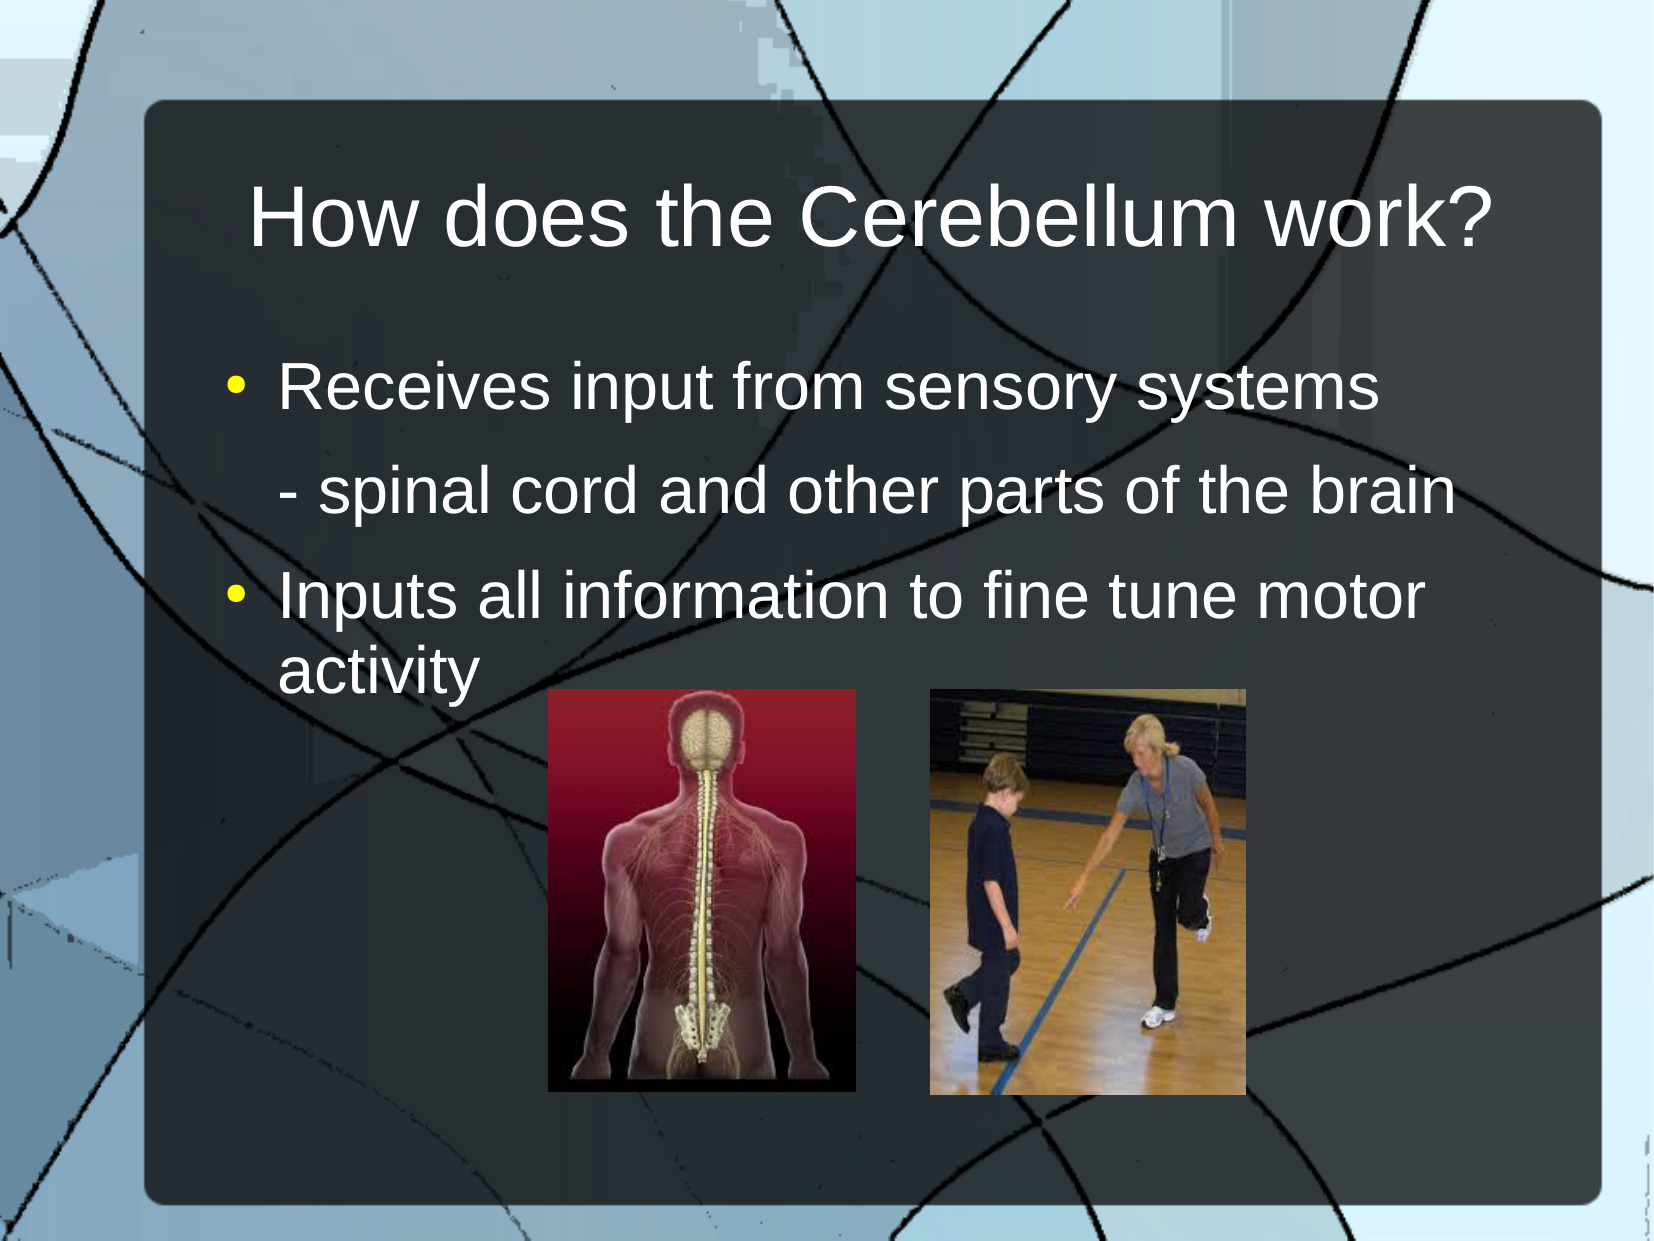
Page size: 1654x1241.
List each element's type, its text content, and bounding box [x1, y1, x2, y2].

picture [0, 0, 1654, 1241]
list Receives input from sensory systems - spinal cord and other parts of the brain Inputs all information to fine tune motor activity [206, 349, 1571, 1034]
title How does the Cerebellum work? [159, 108, 1583, 325]
